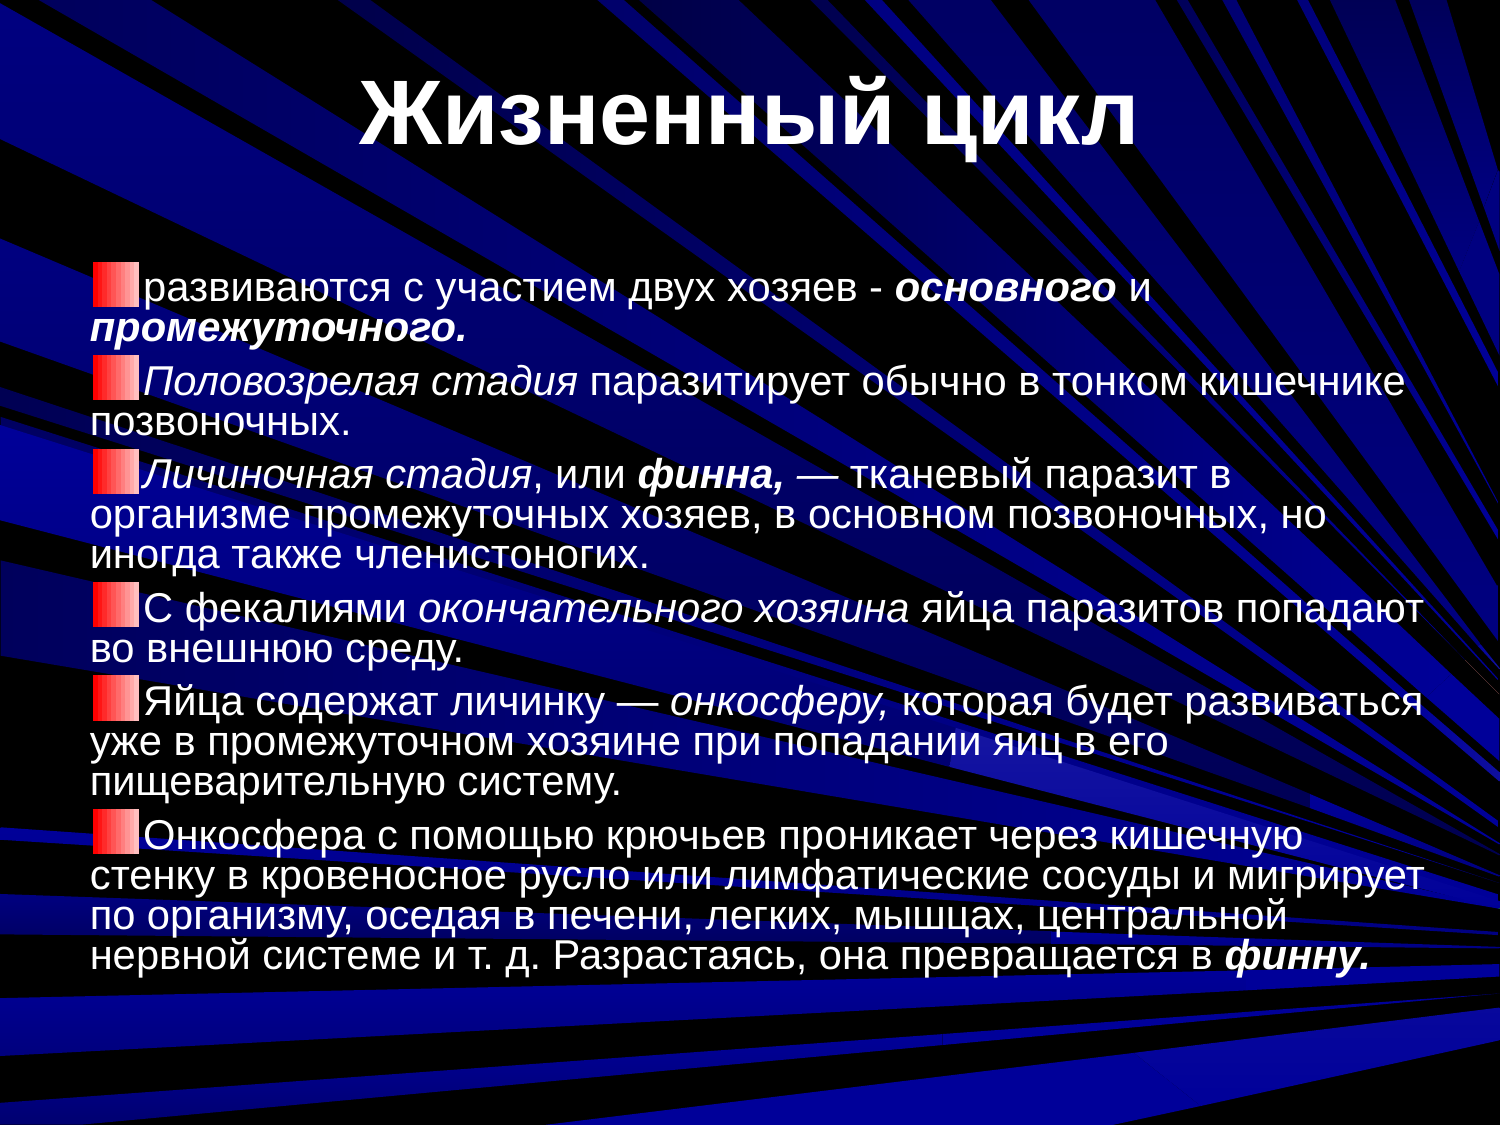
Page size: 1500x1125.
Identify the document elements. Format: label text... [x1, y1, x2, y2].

list развиваются с участием двух хозяев - основного и промежуточного. Половозрелая стадия паразитирует обычно в тонком кишечнике позвоночных. Личиночная стадия, или финна, — тканевый паразит в организме промежуточных хозяев, в основном позвоночных, но иногда также членистоногих. С фекалиями окончательного хозяина яйца паразитов попадают во внешнюю среду. Яйца содержат личинку — онкосферу, которая будет развиваться уже в промежуточном хозяине при попадании яиц в его пищеварительную систему. Онкосфера с помощью крючьев проникает через кишечную стенку в кровеносное русло или лимфатические сосуды и мигрирует по организму, оседая в печени, легких, мышцах, центральной нервной системе и т. д. Разрастаясь, она превращается в финну. [75, 262, 1447, 1071]
title Жизненный цикл [75, 45, 1425, 234]
